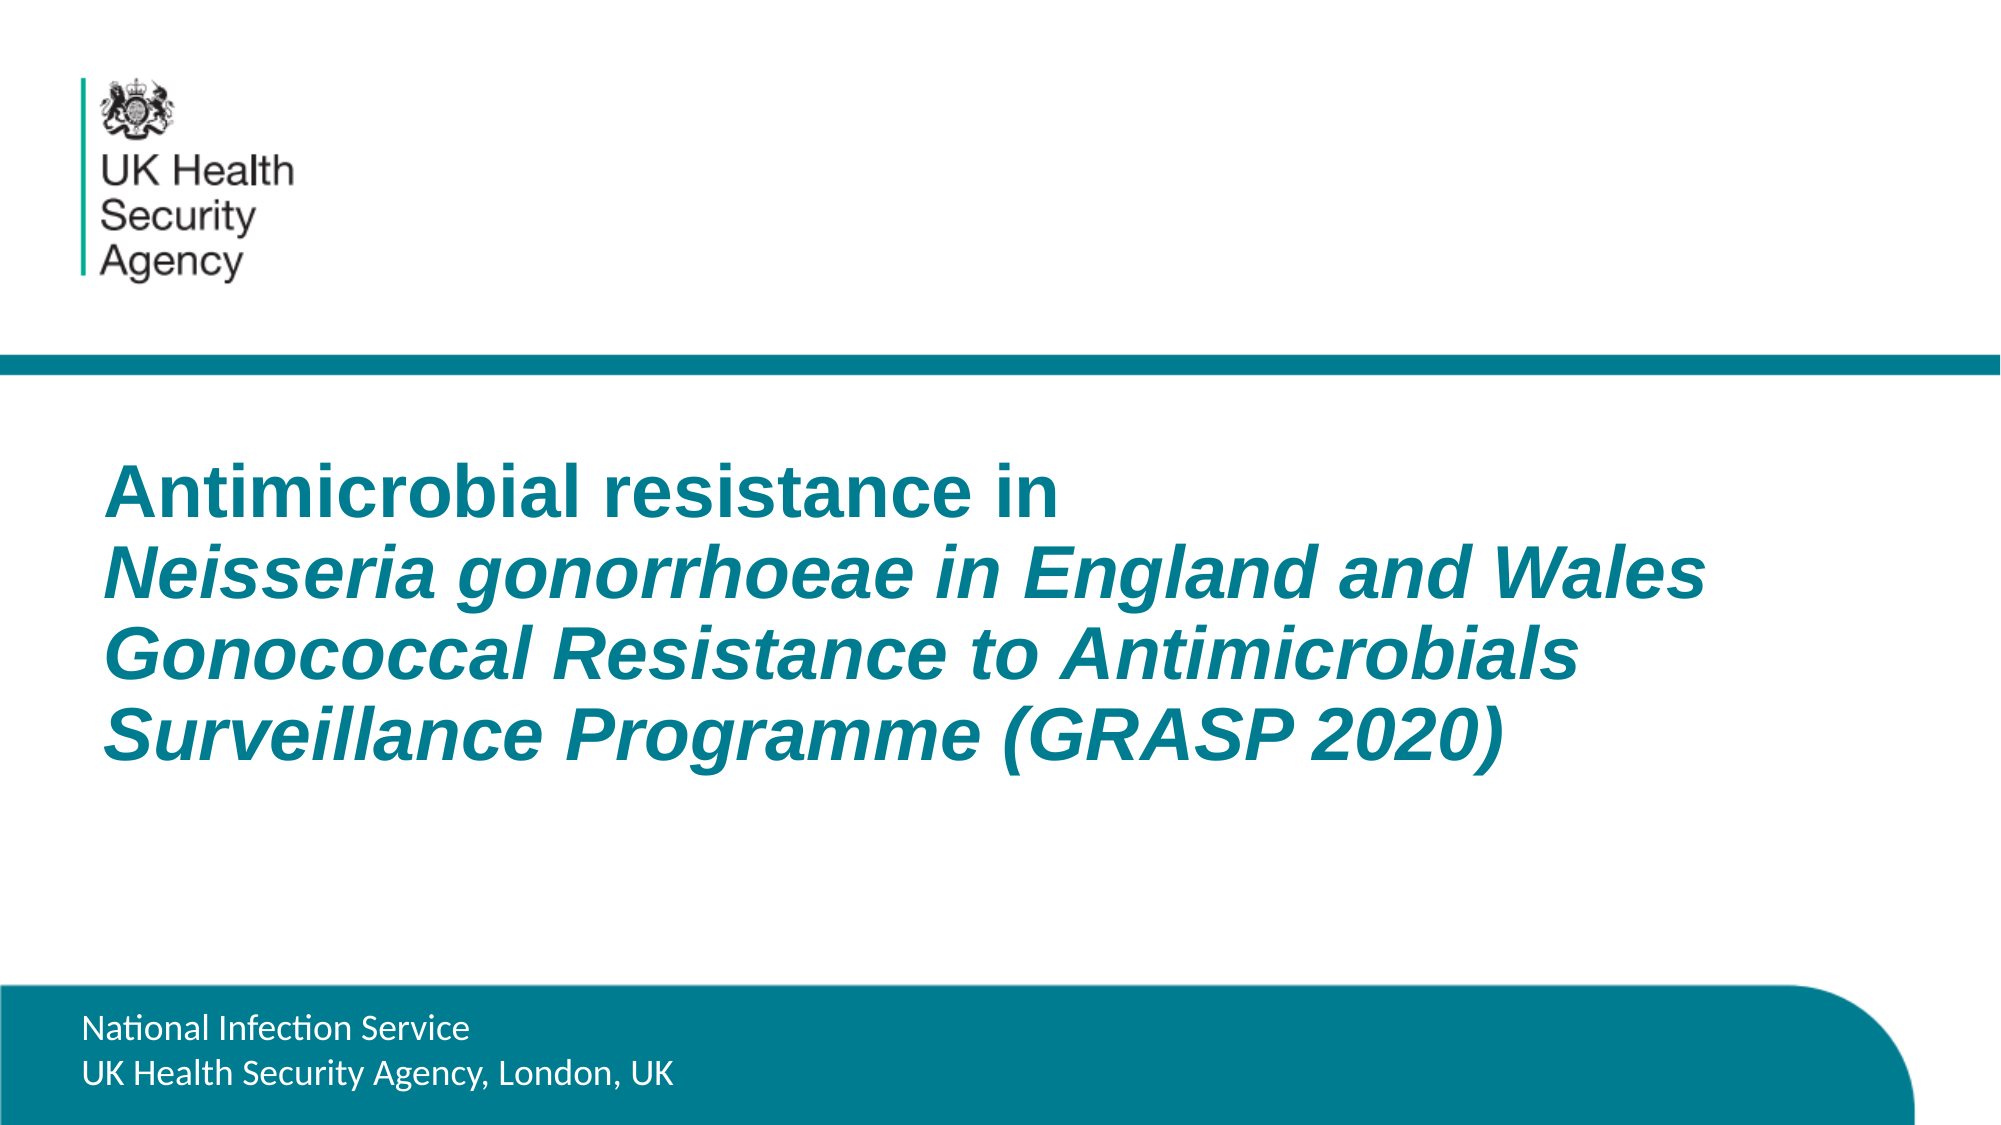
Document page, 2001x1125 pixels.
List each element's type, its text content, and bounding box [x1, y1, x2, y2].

title Antimicrobial resistance in Neisseria gonorrhoeae in England and Wales Gonococcal Resistance to Antimicrobials Surveillance Programme (GRASP 2020) ​ [88, 445, 1808, 907]
text_box ​National Infection Service​ UK Health Security Agency, London, UK [66, 996, 1066, 1101]
